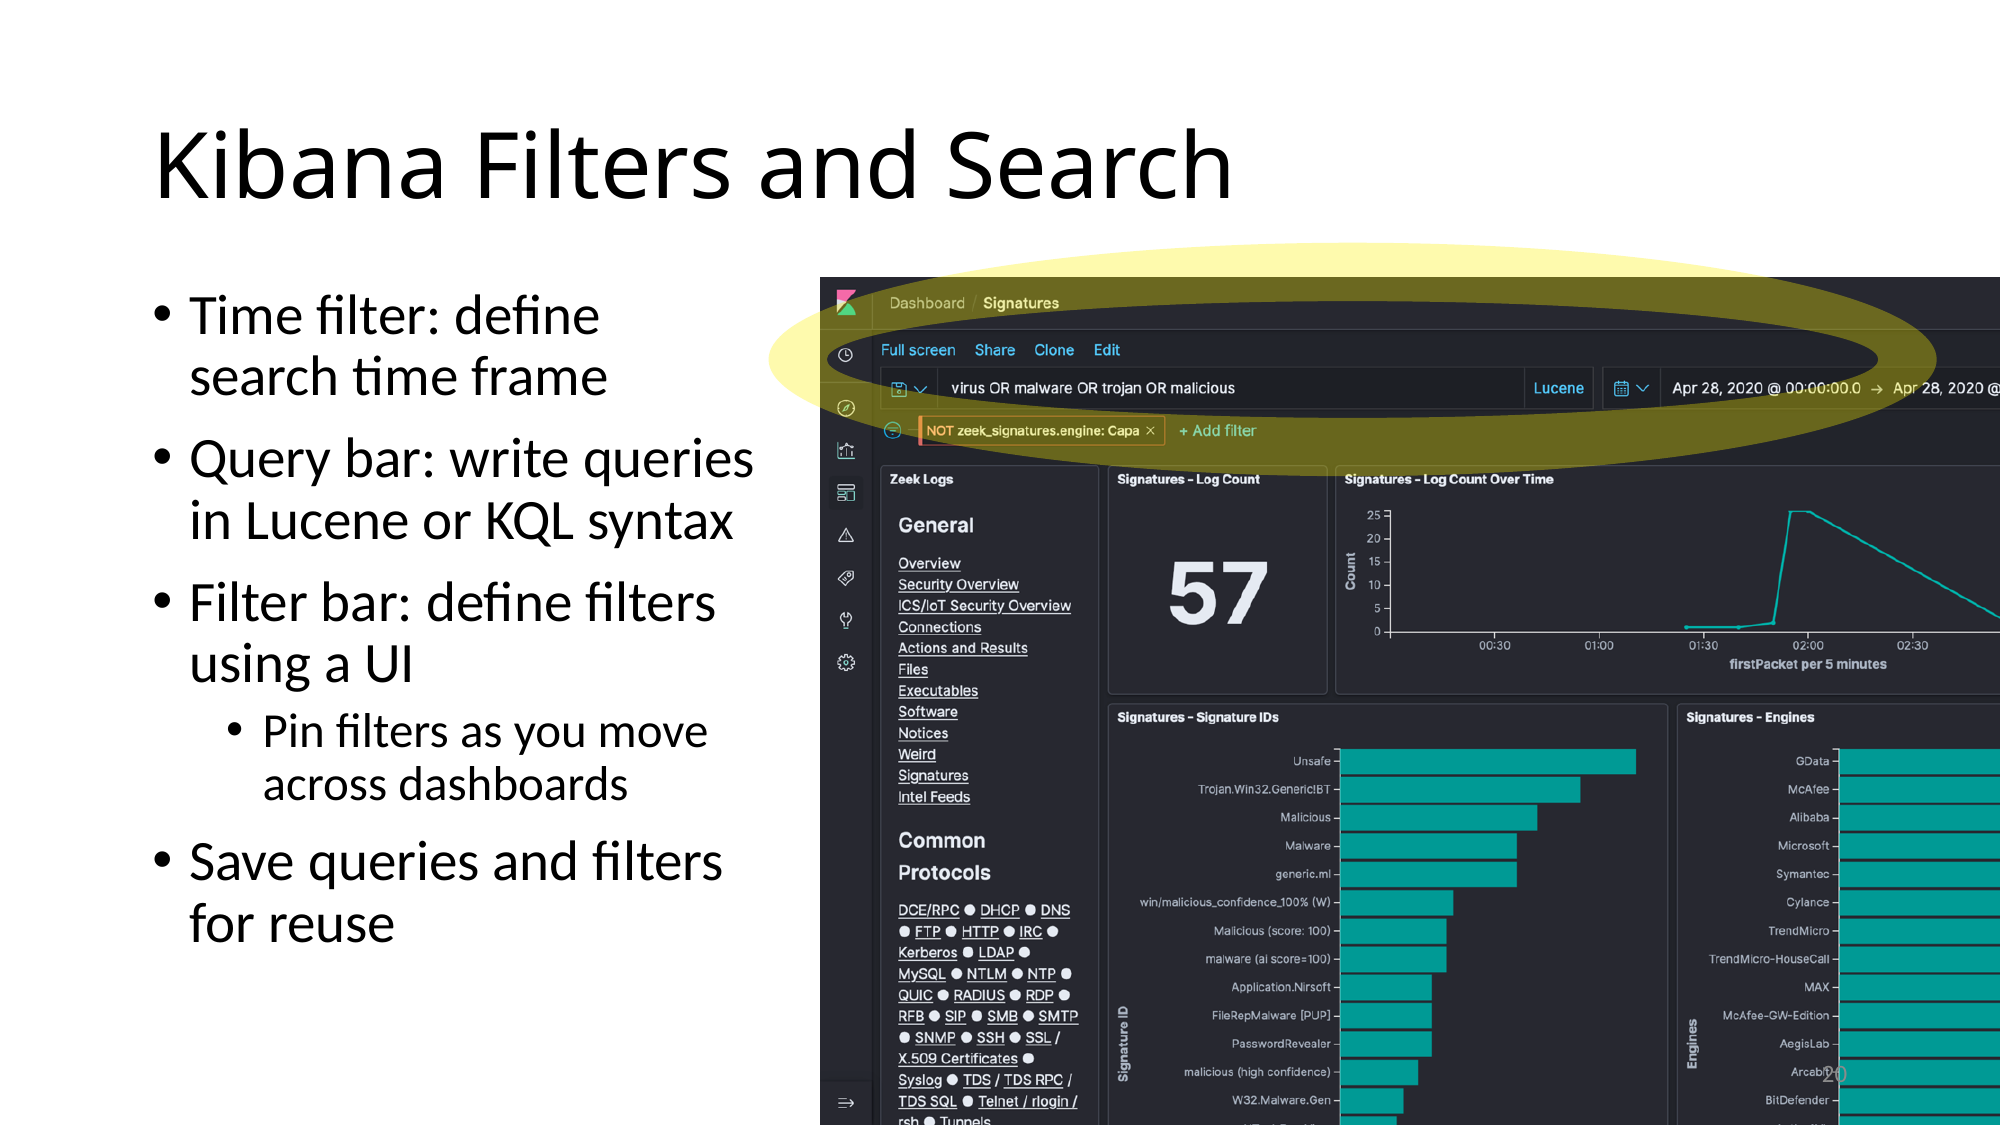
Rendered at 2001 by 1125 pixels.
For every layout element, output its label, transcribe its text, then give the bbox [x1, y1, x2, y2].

picture [828, 302, 1878, 417]
text_box [768, 242, 1937, 477]
slide_number <number> [1412, 1042, 1863, 1103]
title Kibana Filters and Search [137, 59, 1863, 278]
list Time filter: define search time frame Query bar: write queries in Lucene or KQL syntax Filter bar: define filters using a UI Pin filters as you move across dashboards Save queries and filters for reuse [137, 277, 772, 1014]
picture [820, 277, 2000, 1125]
picture [820, 278, 929, 311]
